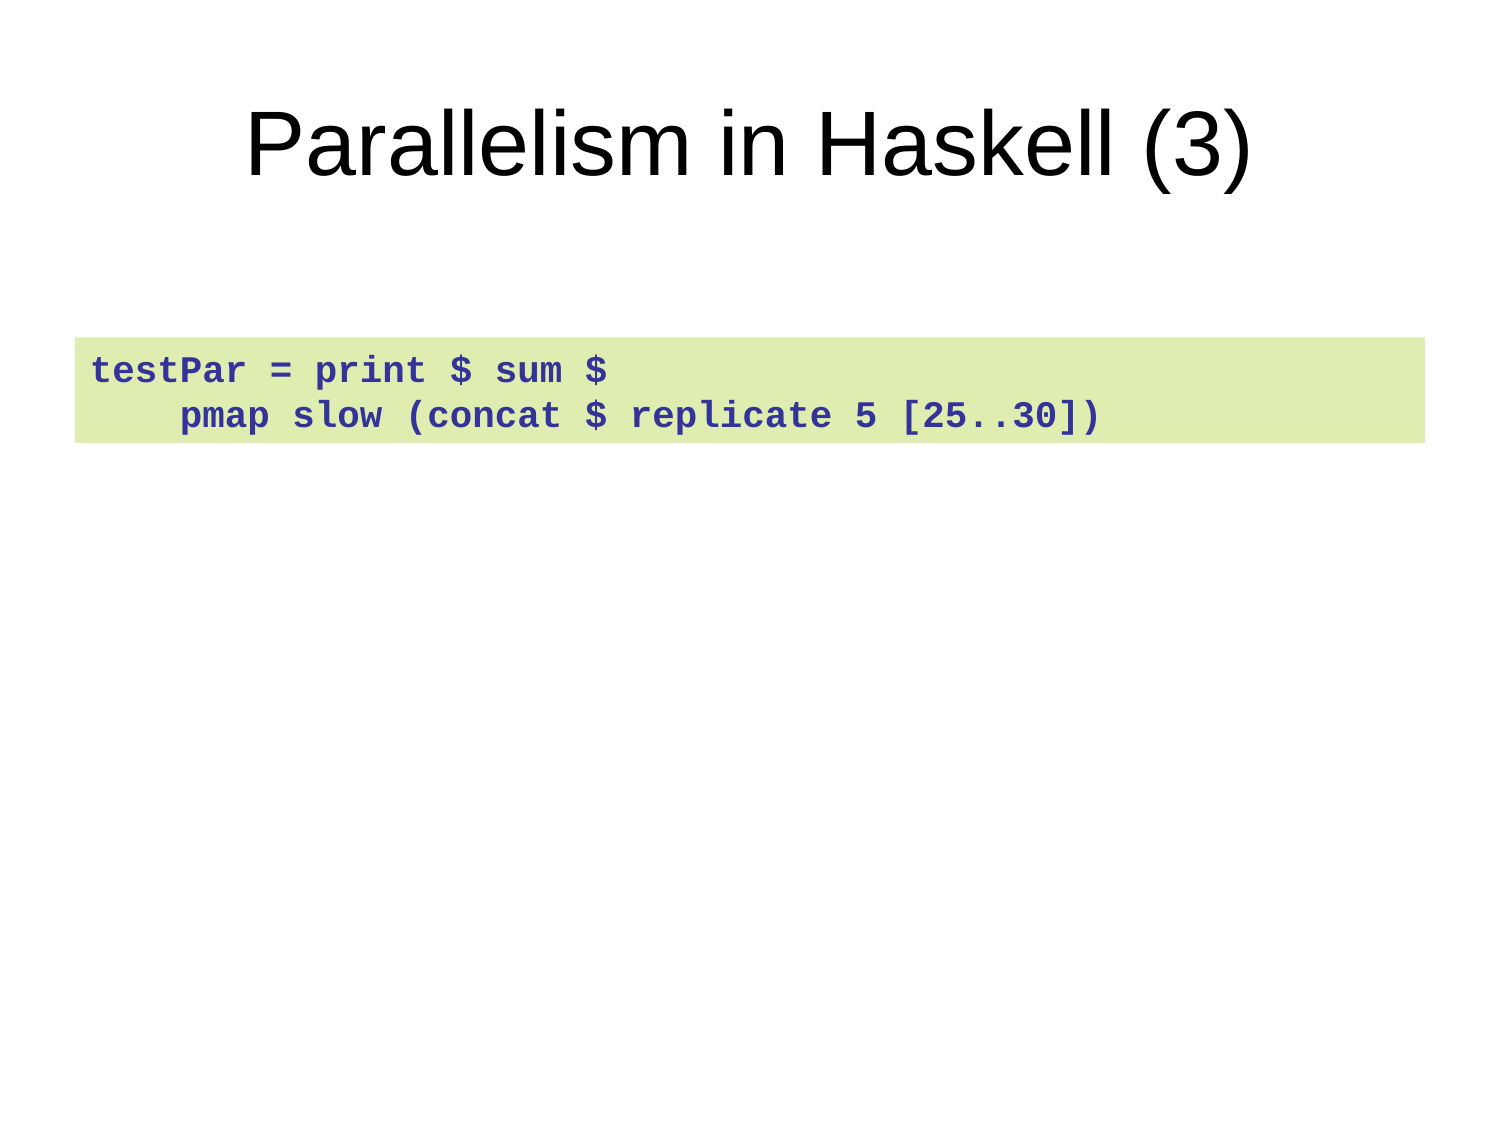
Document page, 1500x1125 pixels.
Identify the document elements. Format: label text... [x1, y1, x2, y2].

title Parallelism in Haskell (3) [75, 44, 1426, 233]
text_box testPar = print $ sum $ pmap slow (concat $ replicate 5 [25..30]) [75, 337, 1426, 443]
